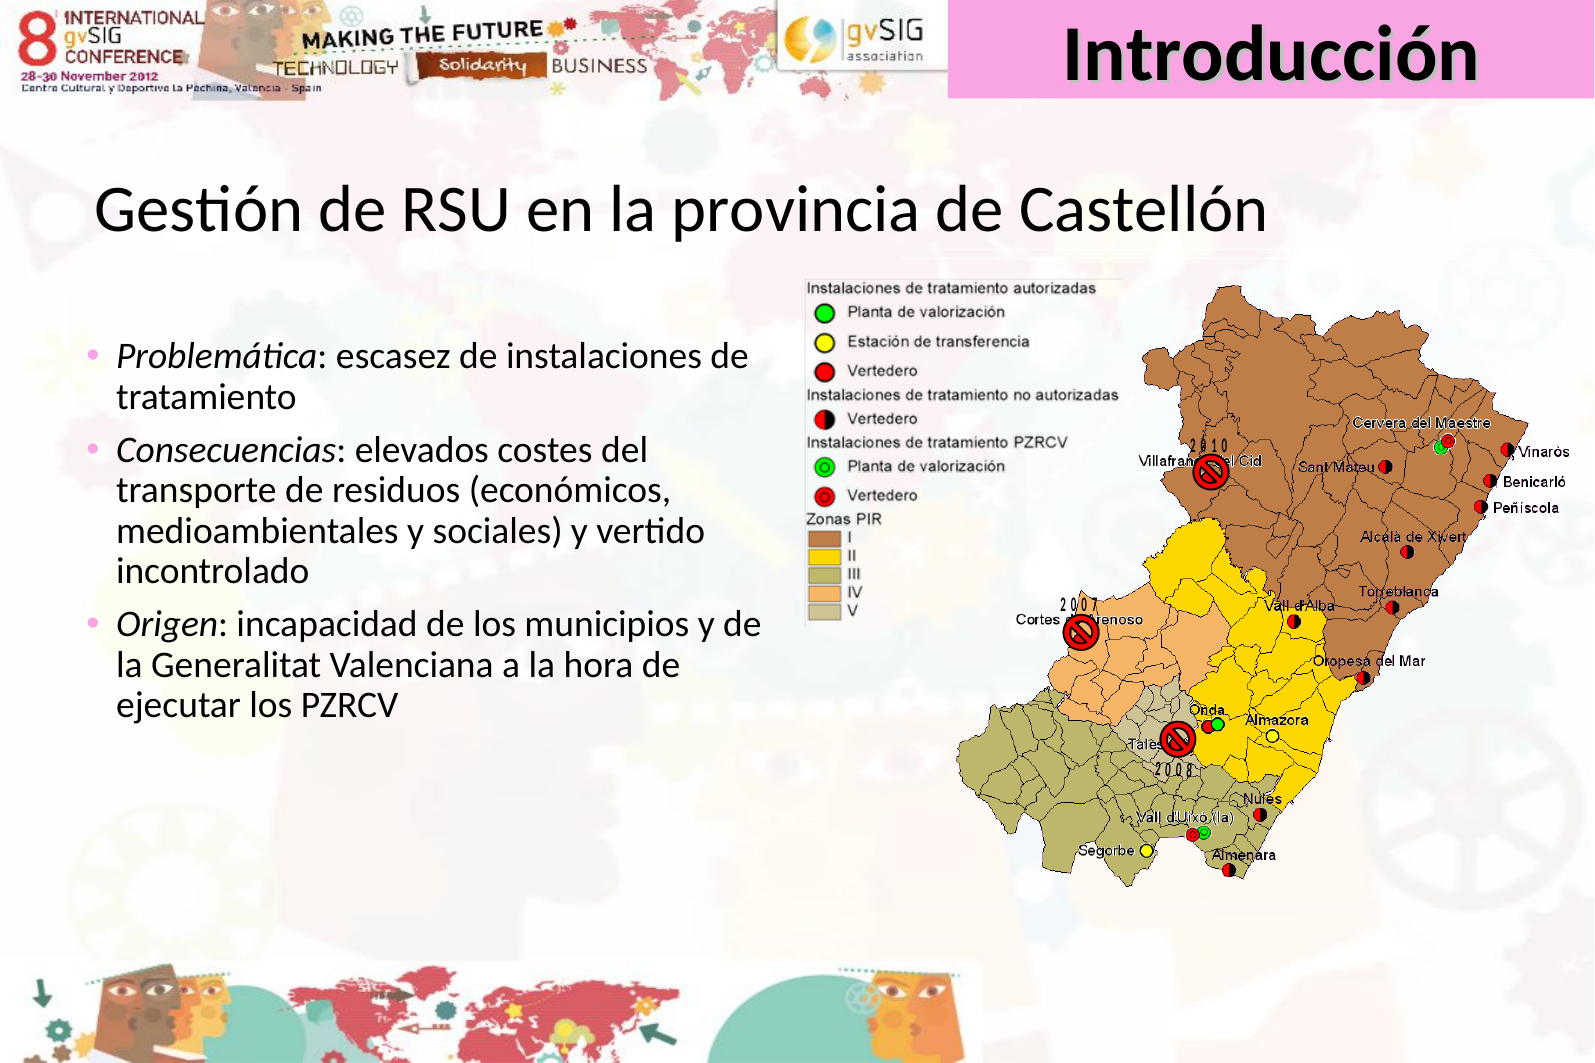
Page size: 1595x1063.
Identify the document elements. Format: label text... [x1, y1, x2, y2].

text_box Problemática: escasez de instalaciones de tratamiento Consecuencias: elevados costes del transporte de residuos (económicos, medioambientales y sociales) y vertido incontrolado Origen: incapacidad de los municipios y de la Generalitat Valenciana a la hora de ejecutar los PZRCV [80, 330, 785, 763]
picture [0, 0, 1595, 1063]
text_box Introducción [947, 0, 1595, 99]
list Gestión de RSU en la provincia de Castellón [79, 166, 1515, 244]
